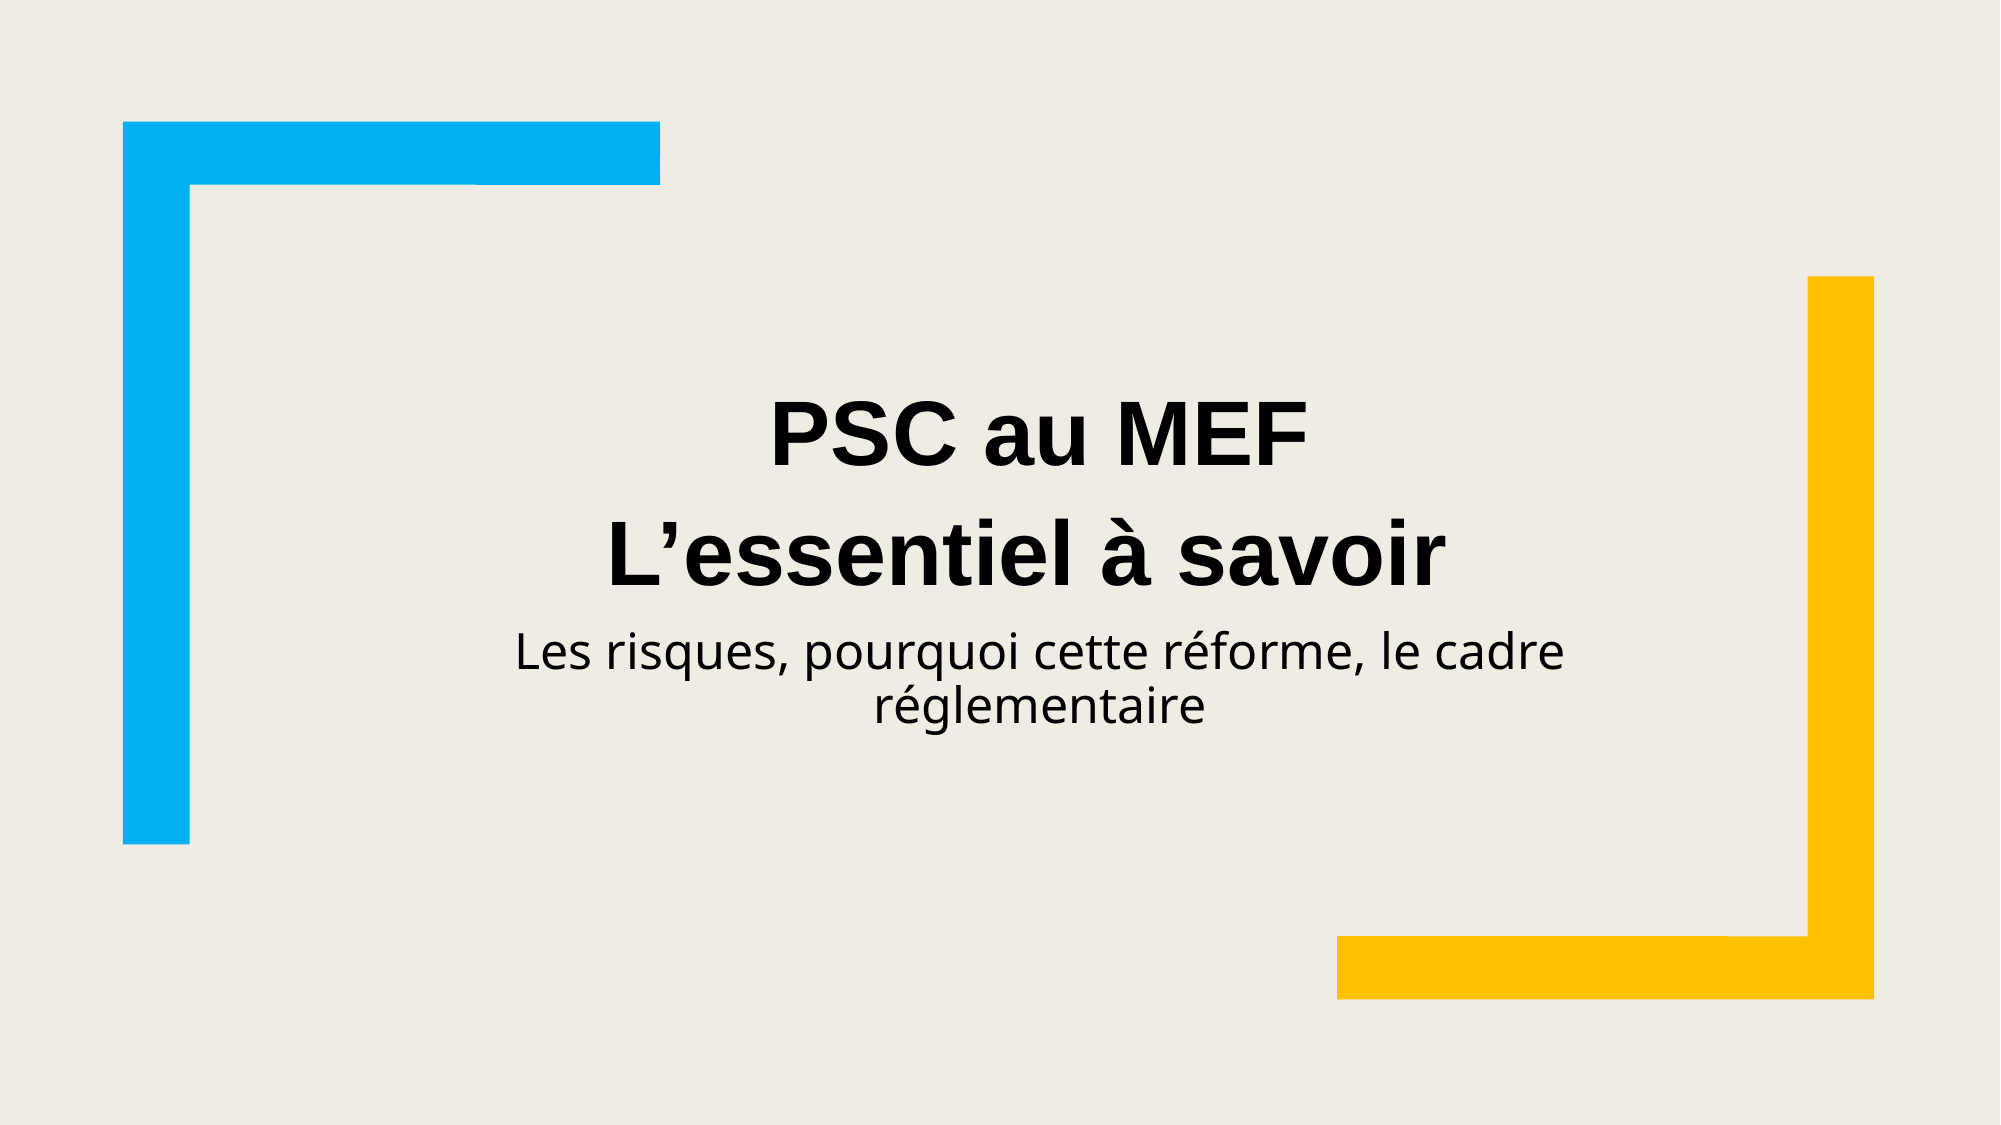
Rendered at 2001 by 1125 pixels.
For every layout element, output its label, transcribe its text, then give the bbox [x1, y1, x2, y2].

subtitle PSC au MEF L’essentiel à savoir Les risques, pourquoi cette réforme, le cadre réglementaire [410, 232, 1670, 889]
